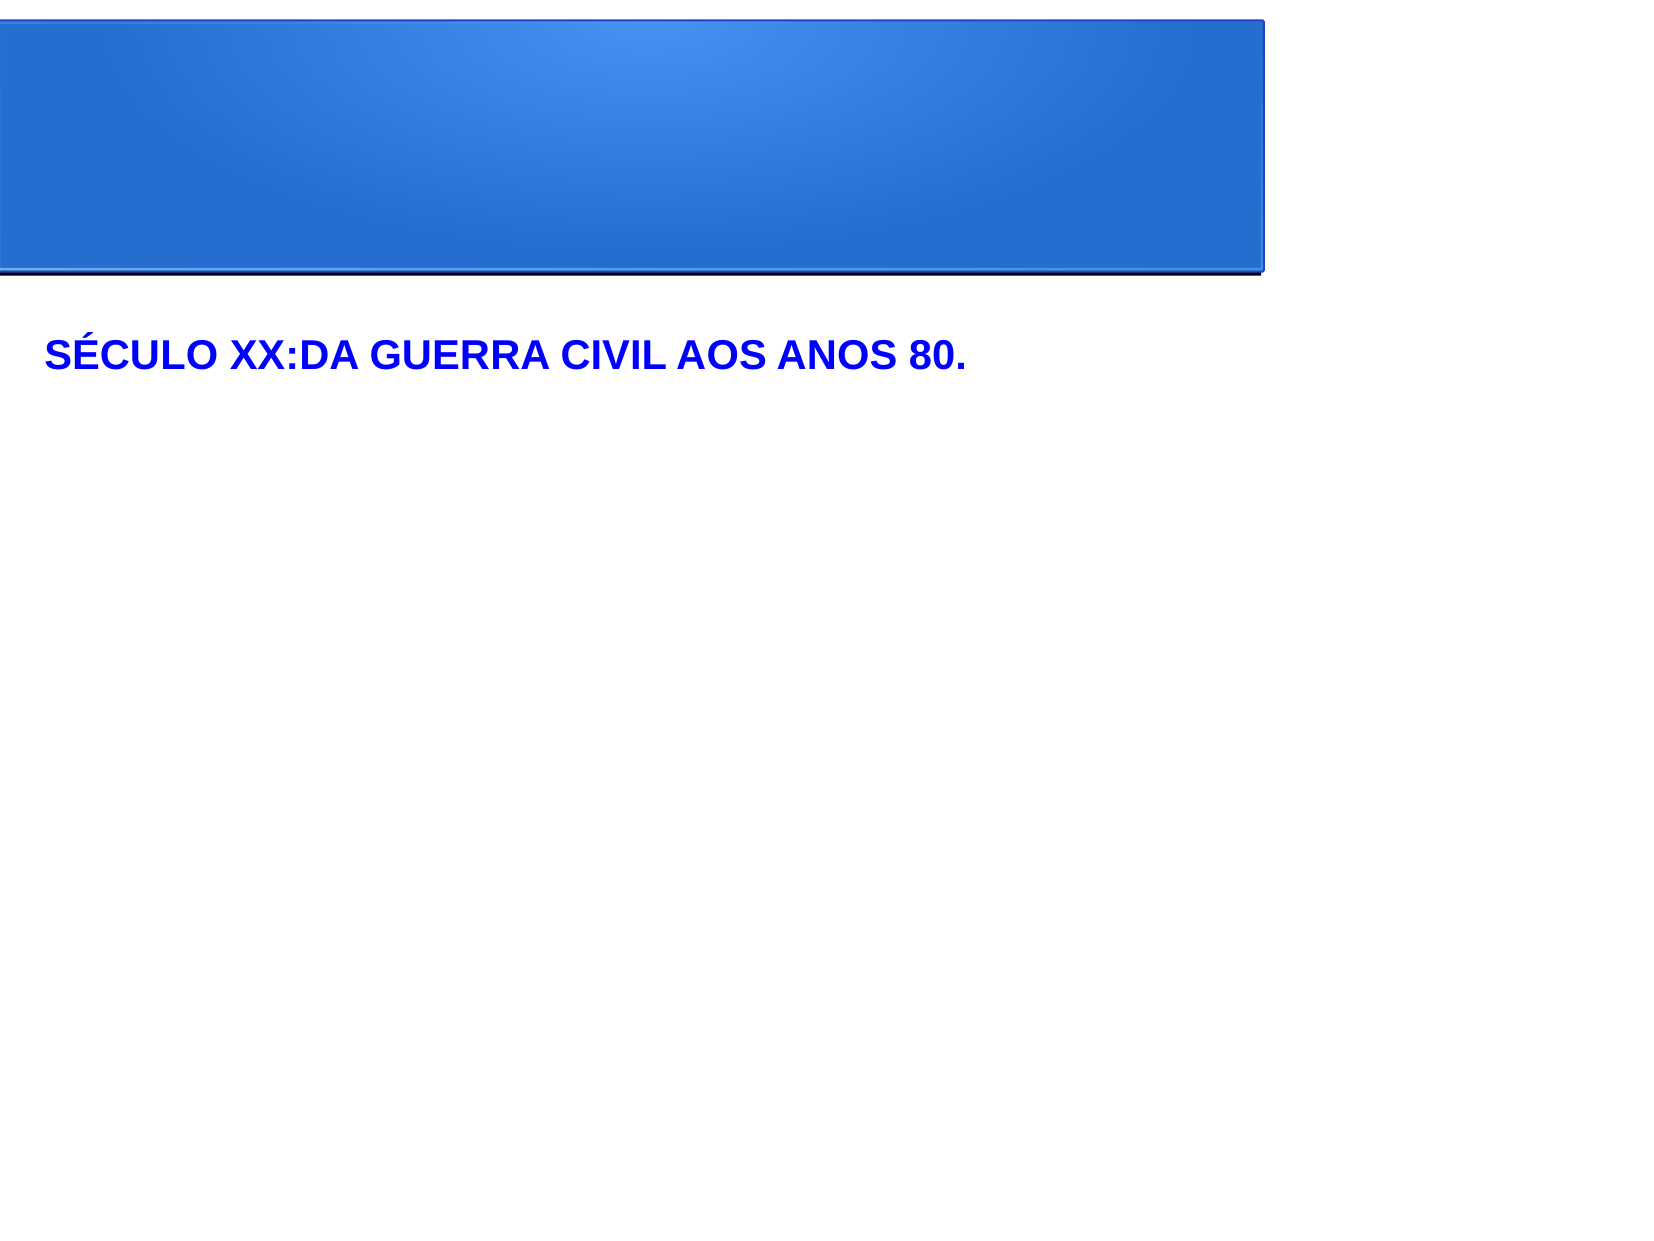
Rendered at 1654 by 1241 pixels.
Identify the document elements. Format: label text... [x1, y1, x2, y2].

text_box SÉCULO XX:DA GUERRA CIVIL AOS ANOS 80. [29, 324, 1654, 1182]
